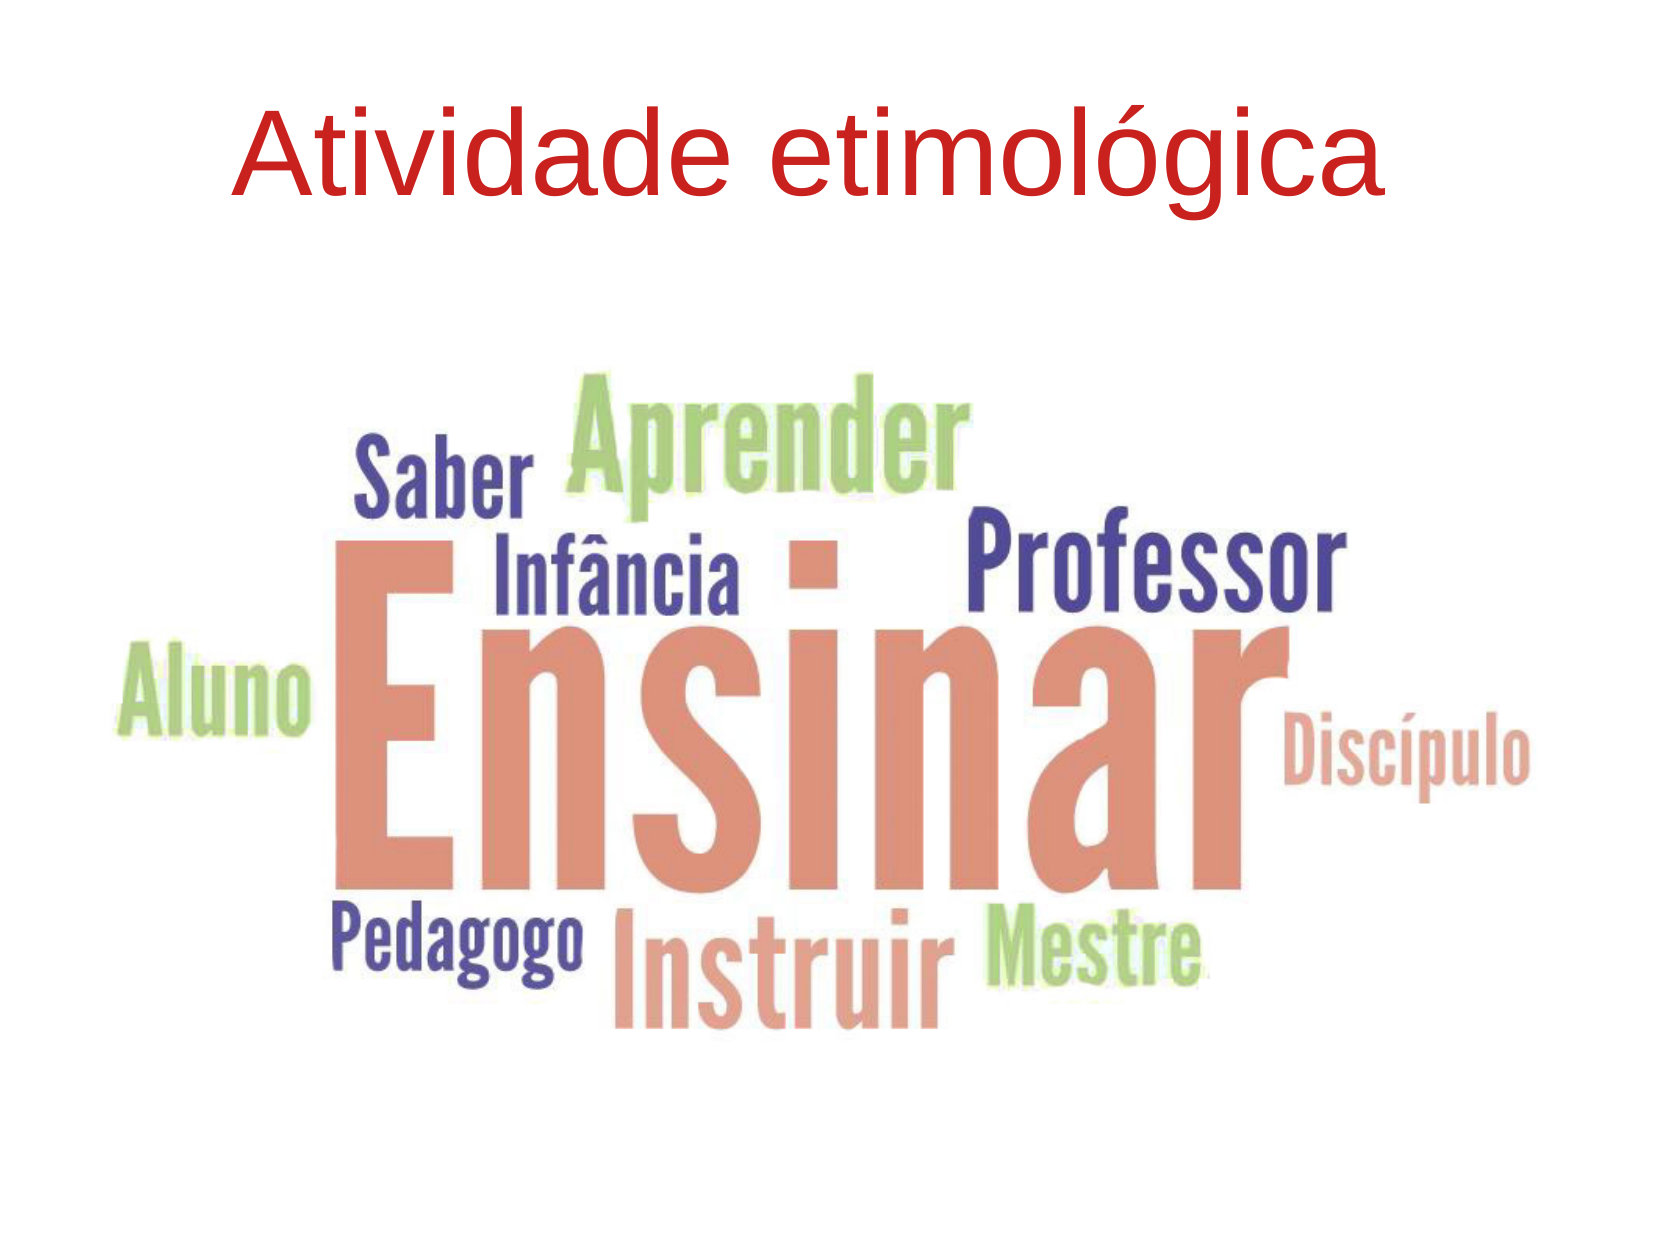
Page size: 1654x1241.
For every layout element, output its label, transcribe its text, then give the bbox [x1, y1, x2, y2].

picture [48, 303, 1607, 1087]
title Atividade etimológica [82, 49, 1571, 257]
